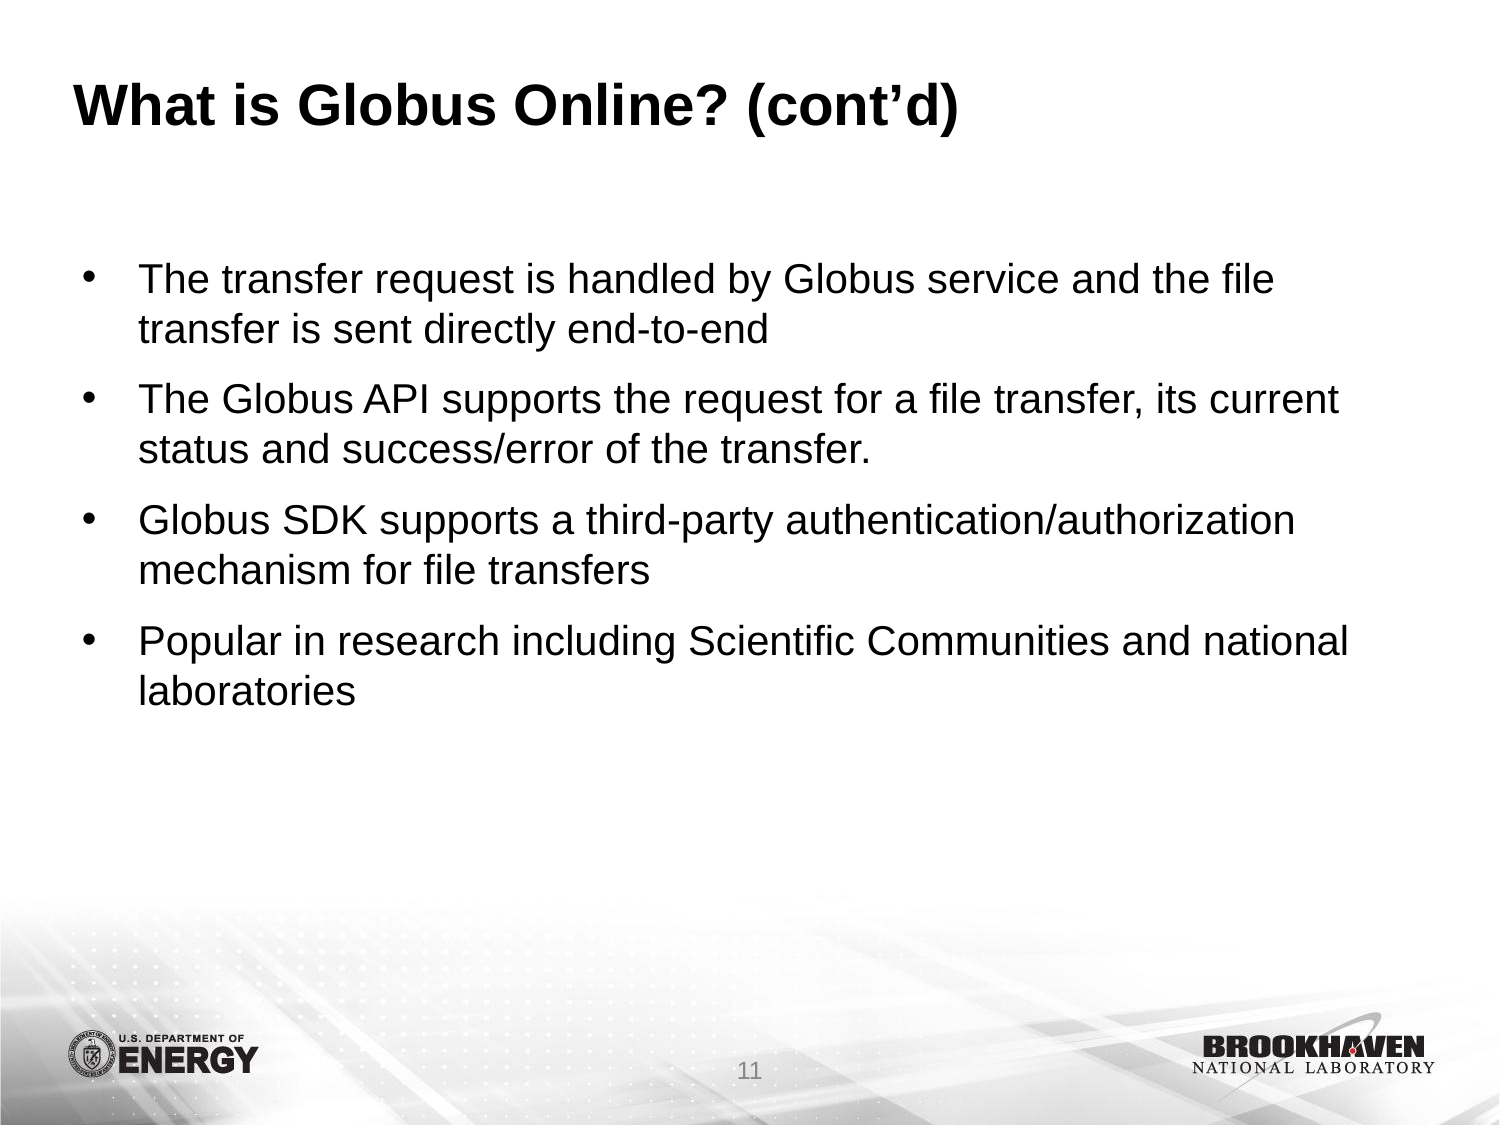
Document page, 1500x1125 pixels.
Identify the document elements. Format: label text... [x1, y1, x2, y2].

text_box <number> [581, 1039, 919, 1100]
text_box The transfer request is handled by Globus service and the file transfer is sent directly end-to-end The Globus API supports the request for a file transfer, its current status and success/error of the transfer. Globus SDK supports a third-party authentication/authorization mechanism for file transfers Popular in research including Scientific Communities and national laboratories [66, 243, 1434, 1002]
text_box What is Globus Online? (cont’d) [58, 59, 1425, 173]
picture [0, 0, 1500, 1125]
